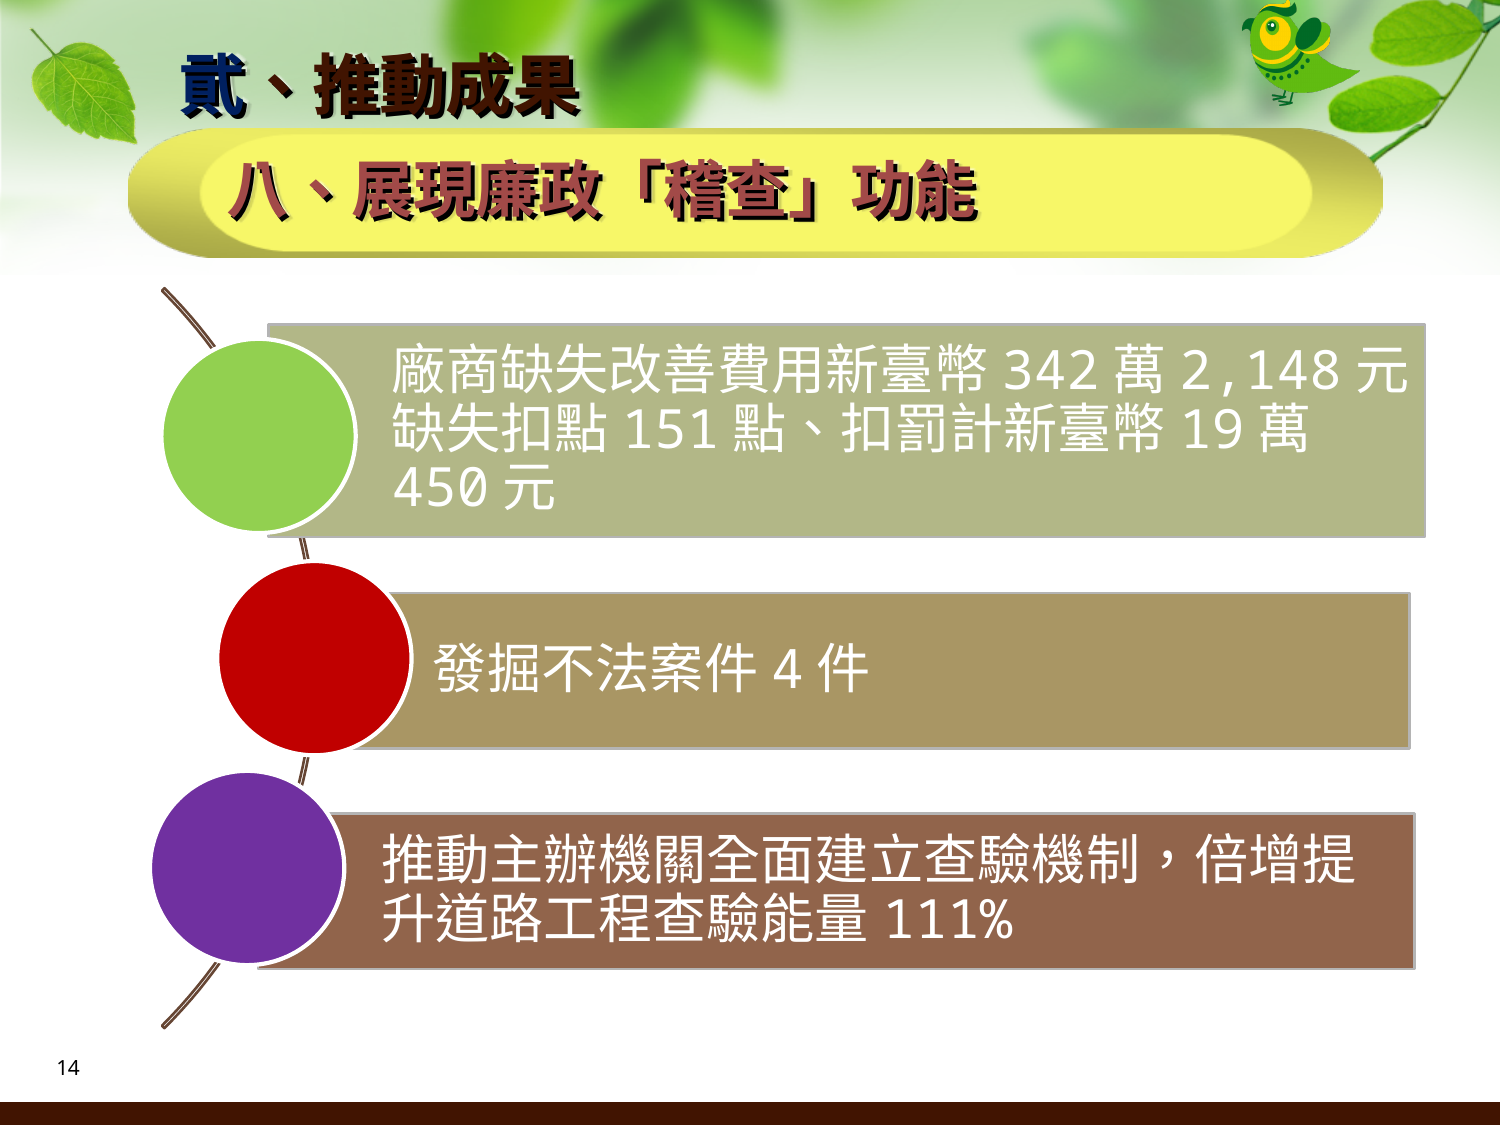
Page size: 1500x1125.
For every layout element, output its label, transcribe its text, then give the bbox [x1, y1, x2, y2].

text_box 廠商缺失改善費用新臺幣342萬2,148元、缺失扣點151點、扣罰計新臺幣19萬450元 [268, 324, 1426, 537]
text_box 貮、推動成果 [164, 35, 1352, 128]
text_box 發掘不法案件4件 [352, 592, 1410, 749]
text_box 14 [41, 1046, 129, 1099]
text_box [150, 770, 345, 966]
picture [128, 128, 1383, 258]
text_box 推動主辦機關全面建立查驗機制，倍增提升道路工程查驗能量111% [257, 813, 1415, 970]
text_box [161, 338, 356, 534]
title 八、展現廉政「稽查」功能 [210, 140, 1278, 235]
text_box [217, 561, 412, 756]
